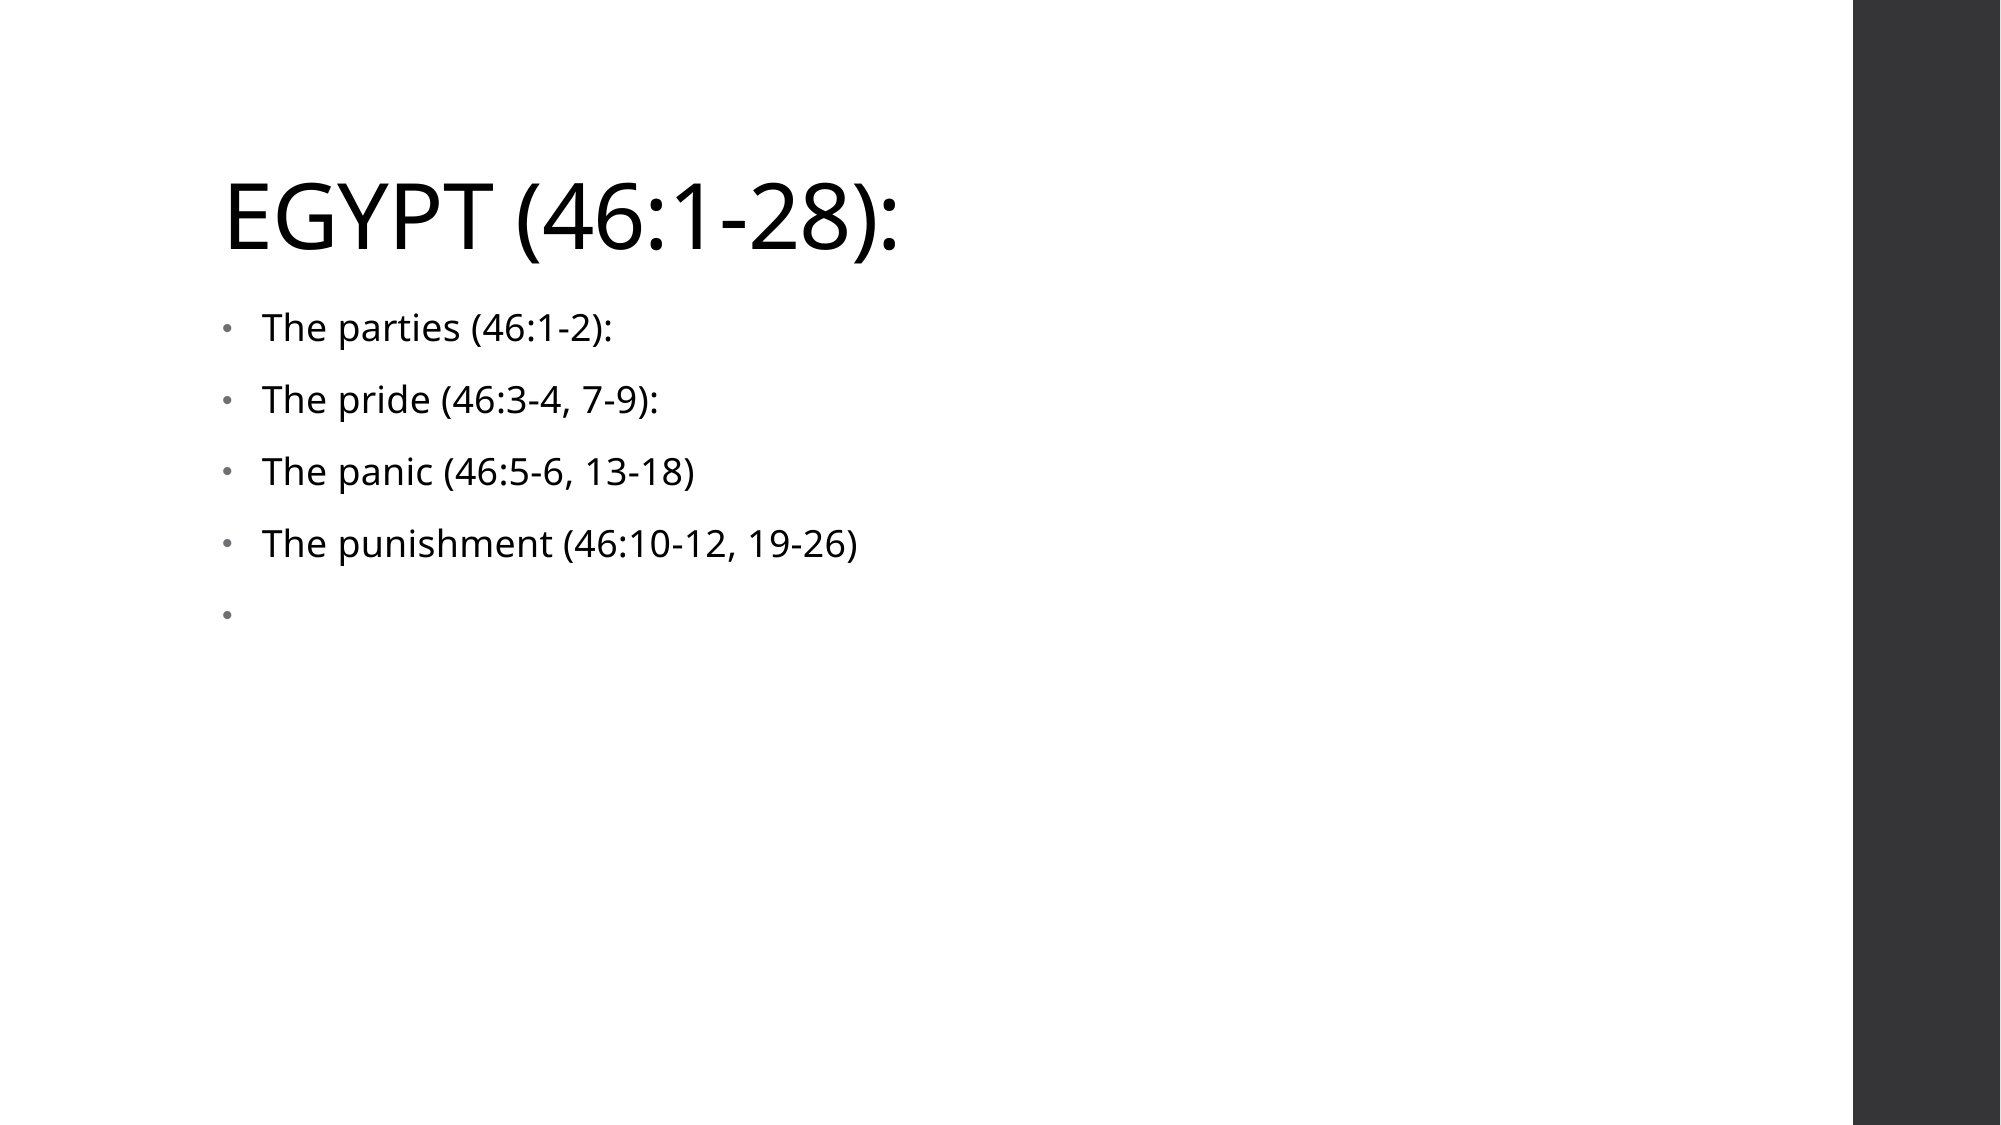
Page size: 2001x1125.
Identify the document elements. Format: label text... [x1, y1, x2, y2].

list The parties (46:1-2): The pride (46:3-4, 7-9): The panic (46:5-6, 13-18) The punishment (46:10-12, 19-26) [206, 299, 1617, 1014]
title EGYPT (46:1-28): [206, 60, 1797, 278]
